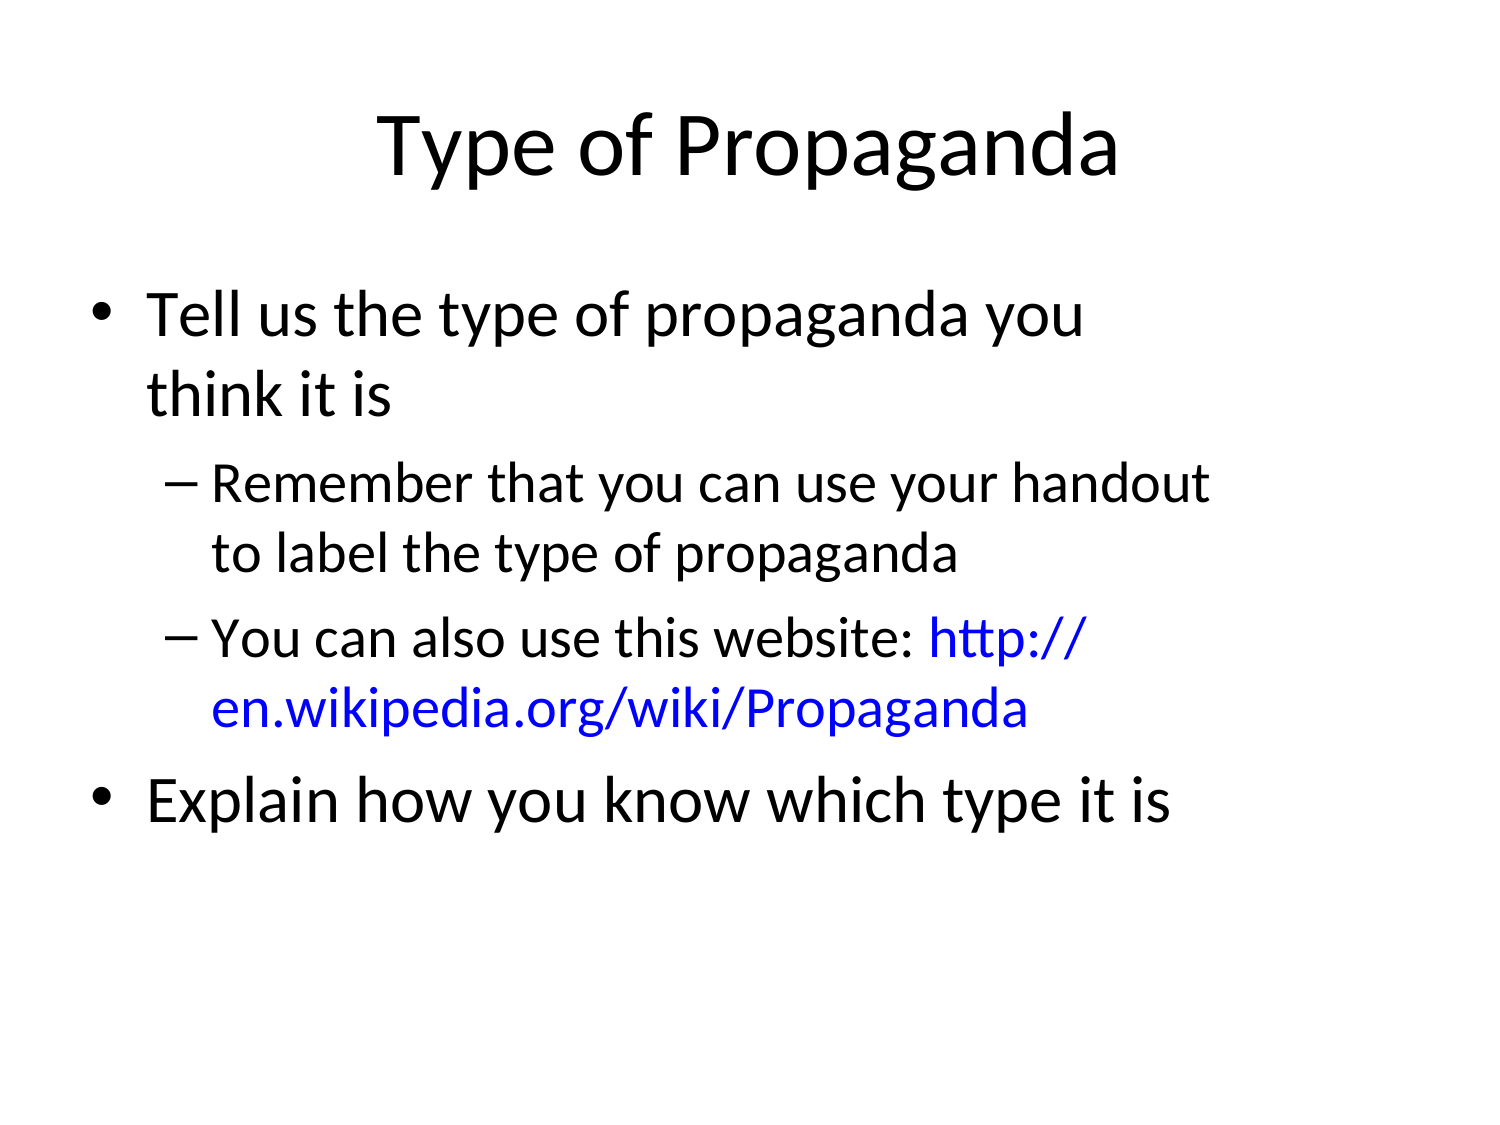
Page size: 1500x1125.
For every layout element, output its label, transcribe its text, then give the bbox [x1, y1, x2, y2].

title Type of Propaganda [75, 45, 1426, 233]
list Tell us the type of propaganda you think it is Remember that you can use your handout to label the type of propaganda You can also use this website: http://en.wikipedia.org/wiki/Propaganda Explain how you know which type it is [75, 262, 1237, 1006]
